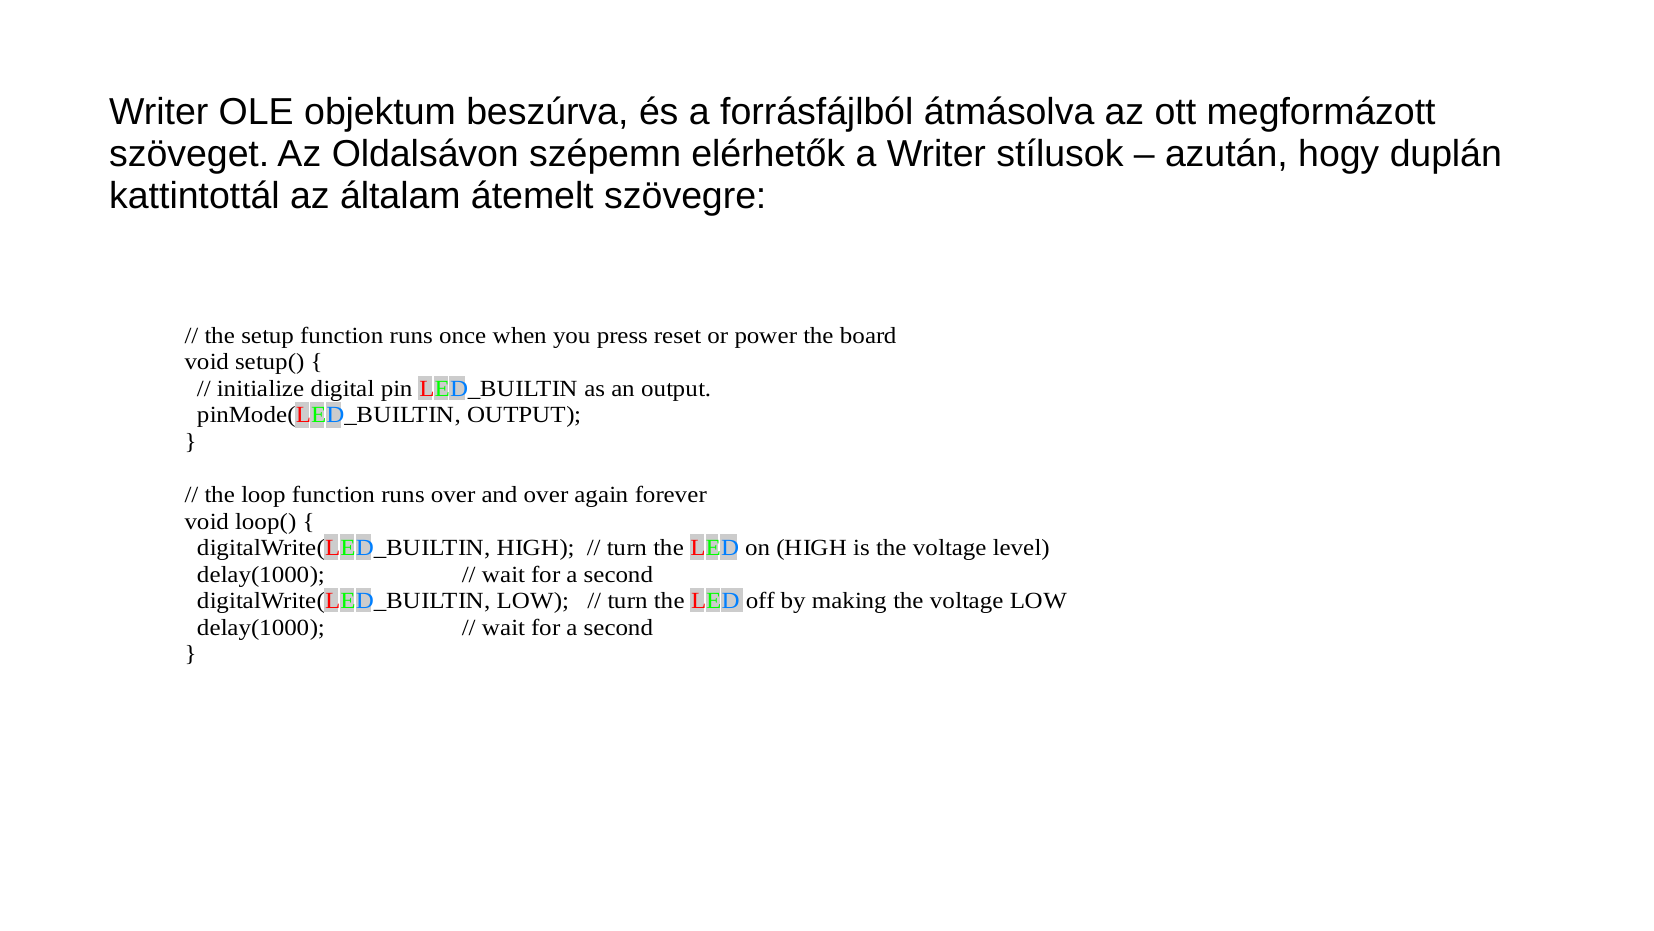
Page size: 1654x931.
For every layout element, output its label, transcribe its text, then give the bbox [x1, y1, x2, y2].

chart [64, 212, 1565, 898]
text_box Writer OLE objektum beszúrva, és a forrásfájlból átmásolva az ott megformázott szöveget. Az Oldalsávon szépemn elérhetők a Writer stílusok – azután, hogy duplán kattintottál az általam átemelt szövegre: [94, 82, 1595, 224]
